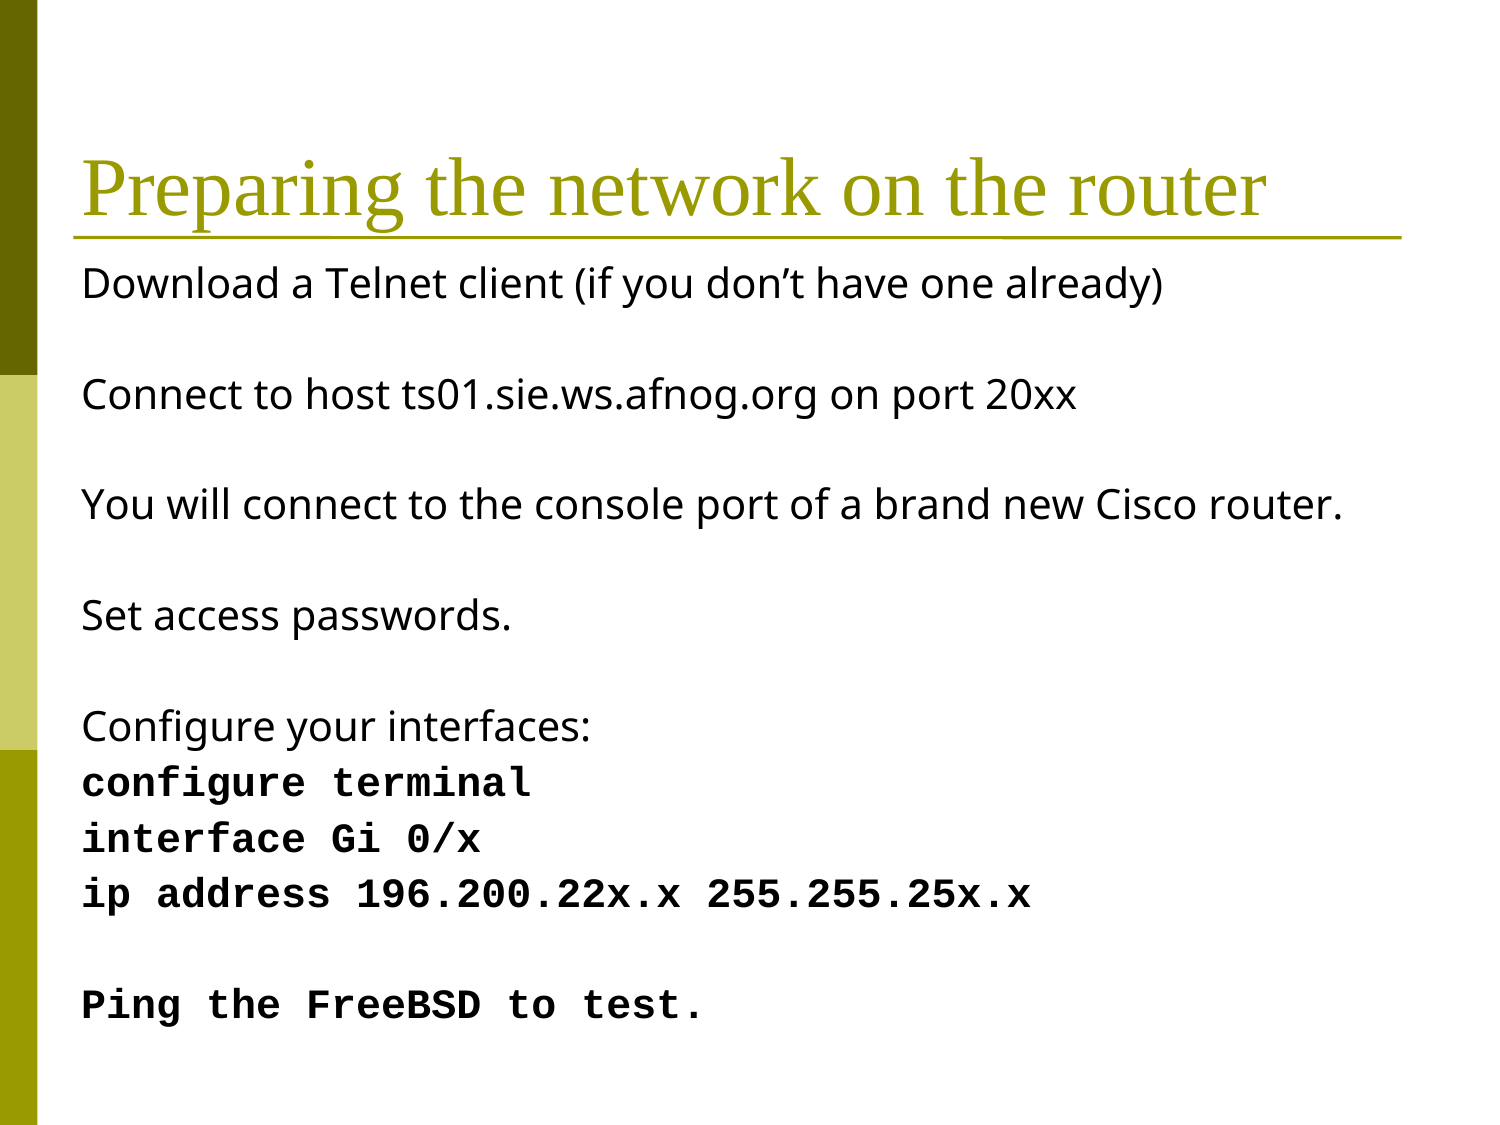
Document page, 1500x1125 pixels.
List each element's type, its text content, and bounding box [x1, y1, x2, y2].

text_box [0, 0, 38, 1125]
text_box Preparing the network on the router [74, 122, 1428, 233]
text_box Download a Telnet client (if you don’t have one already) Connect to host ts01.sie.ws.afnog.org on port 20xx You will connect to the console port of a brand new Cisco router. Set access passwords. Configure your interfaces: configure terminal interface Gi 0/x ip address 196.200.22x.x 255.255.25x.x Ping the FreeBSD to test. [74, 262, 1428, 1024]
